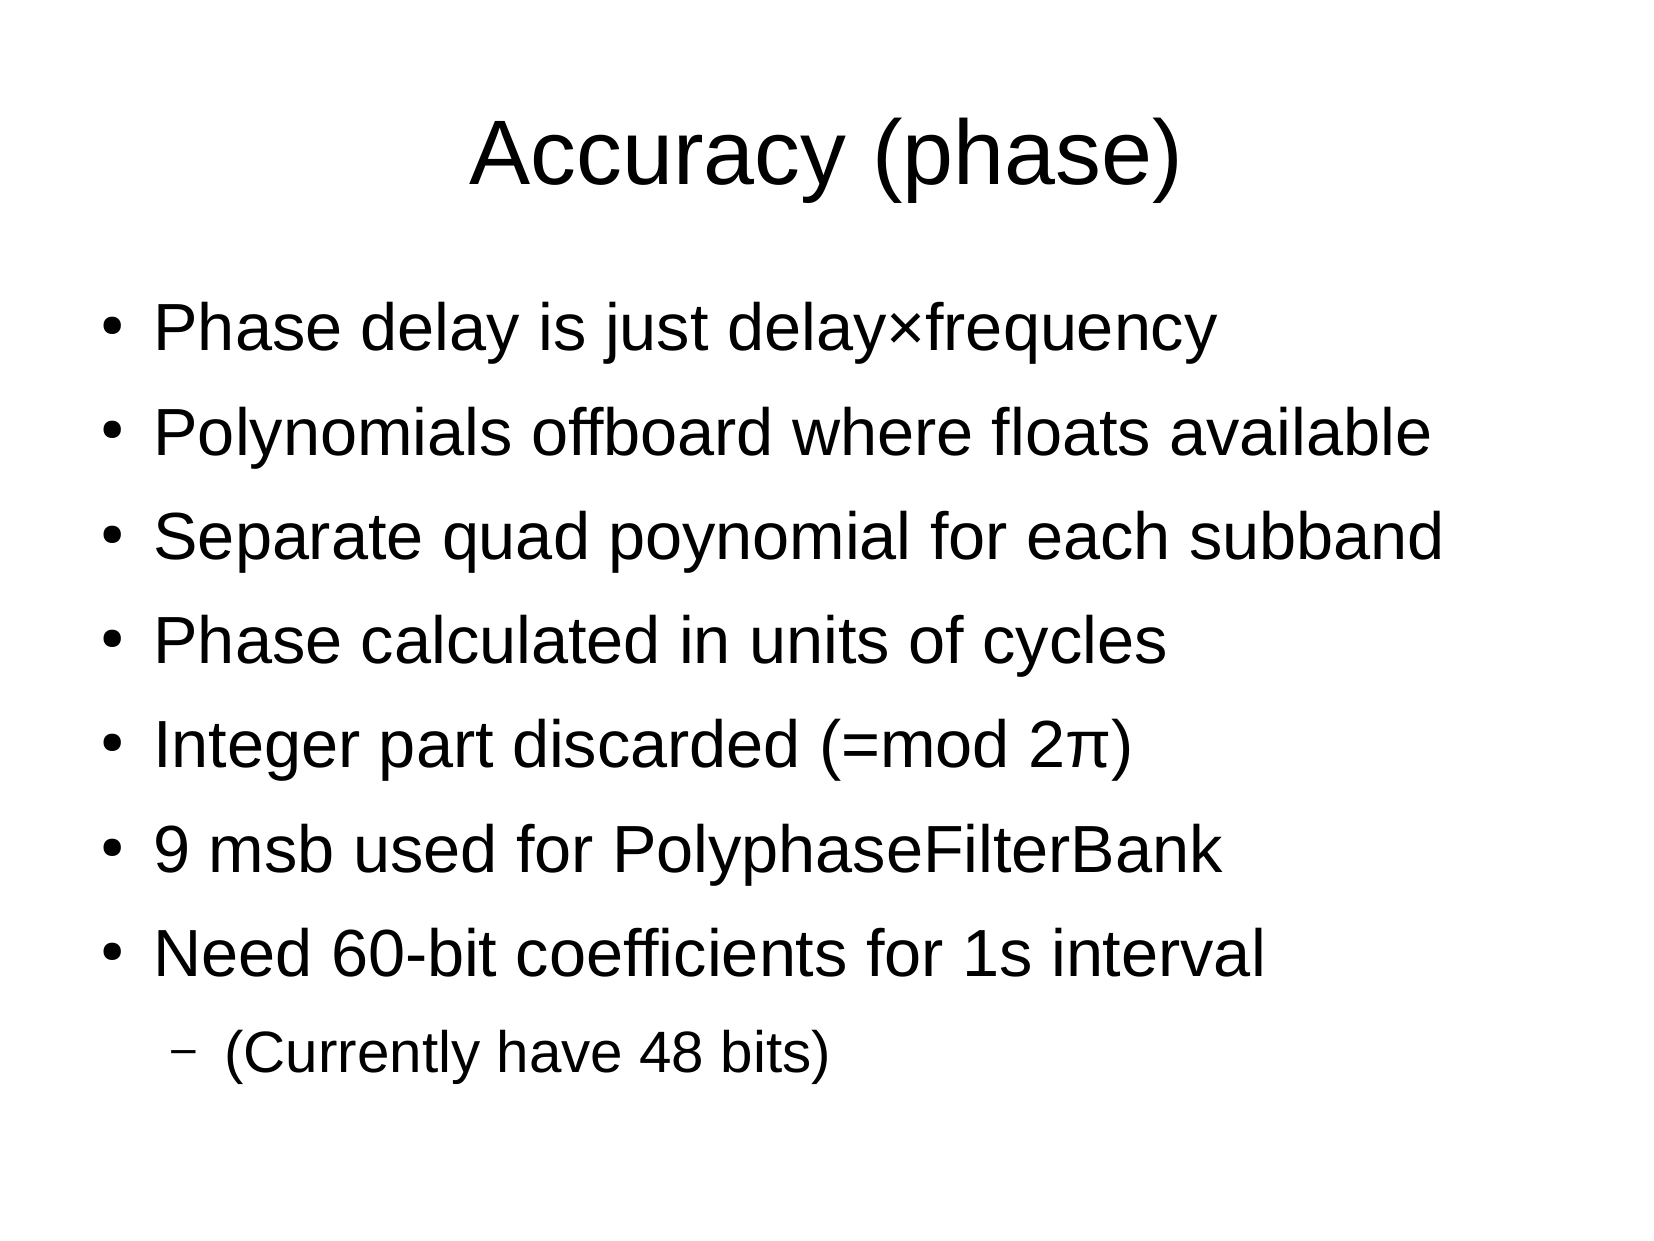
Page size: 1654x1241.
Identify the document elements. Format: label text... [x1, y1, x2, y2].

list Phase delay is just delay×frequency Polynomials offboard where floats available Separate quad poynomial for each subband Phase calculated in units of cycles Integer part discarded (=mod 2π) 9 msb used for PolyphaseFilterBank Need 60-bit coefficients for 1s interval (Currently have 48 bits) [82, 290, 1571, 1109]
title Accuracy (phase) [82, 49, 1571, 257]
